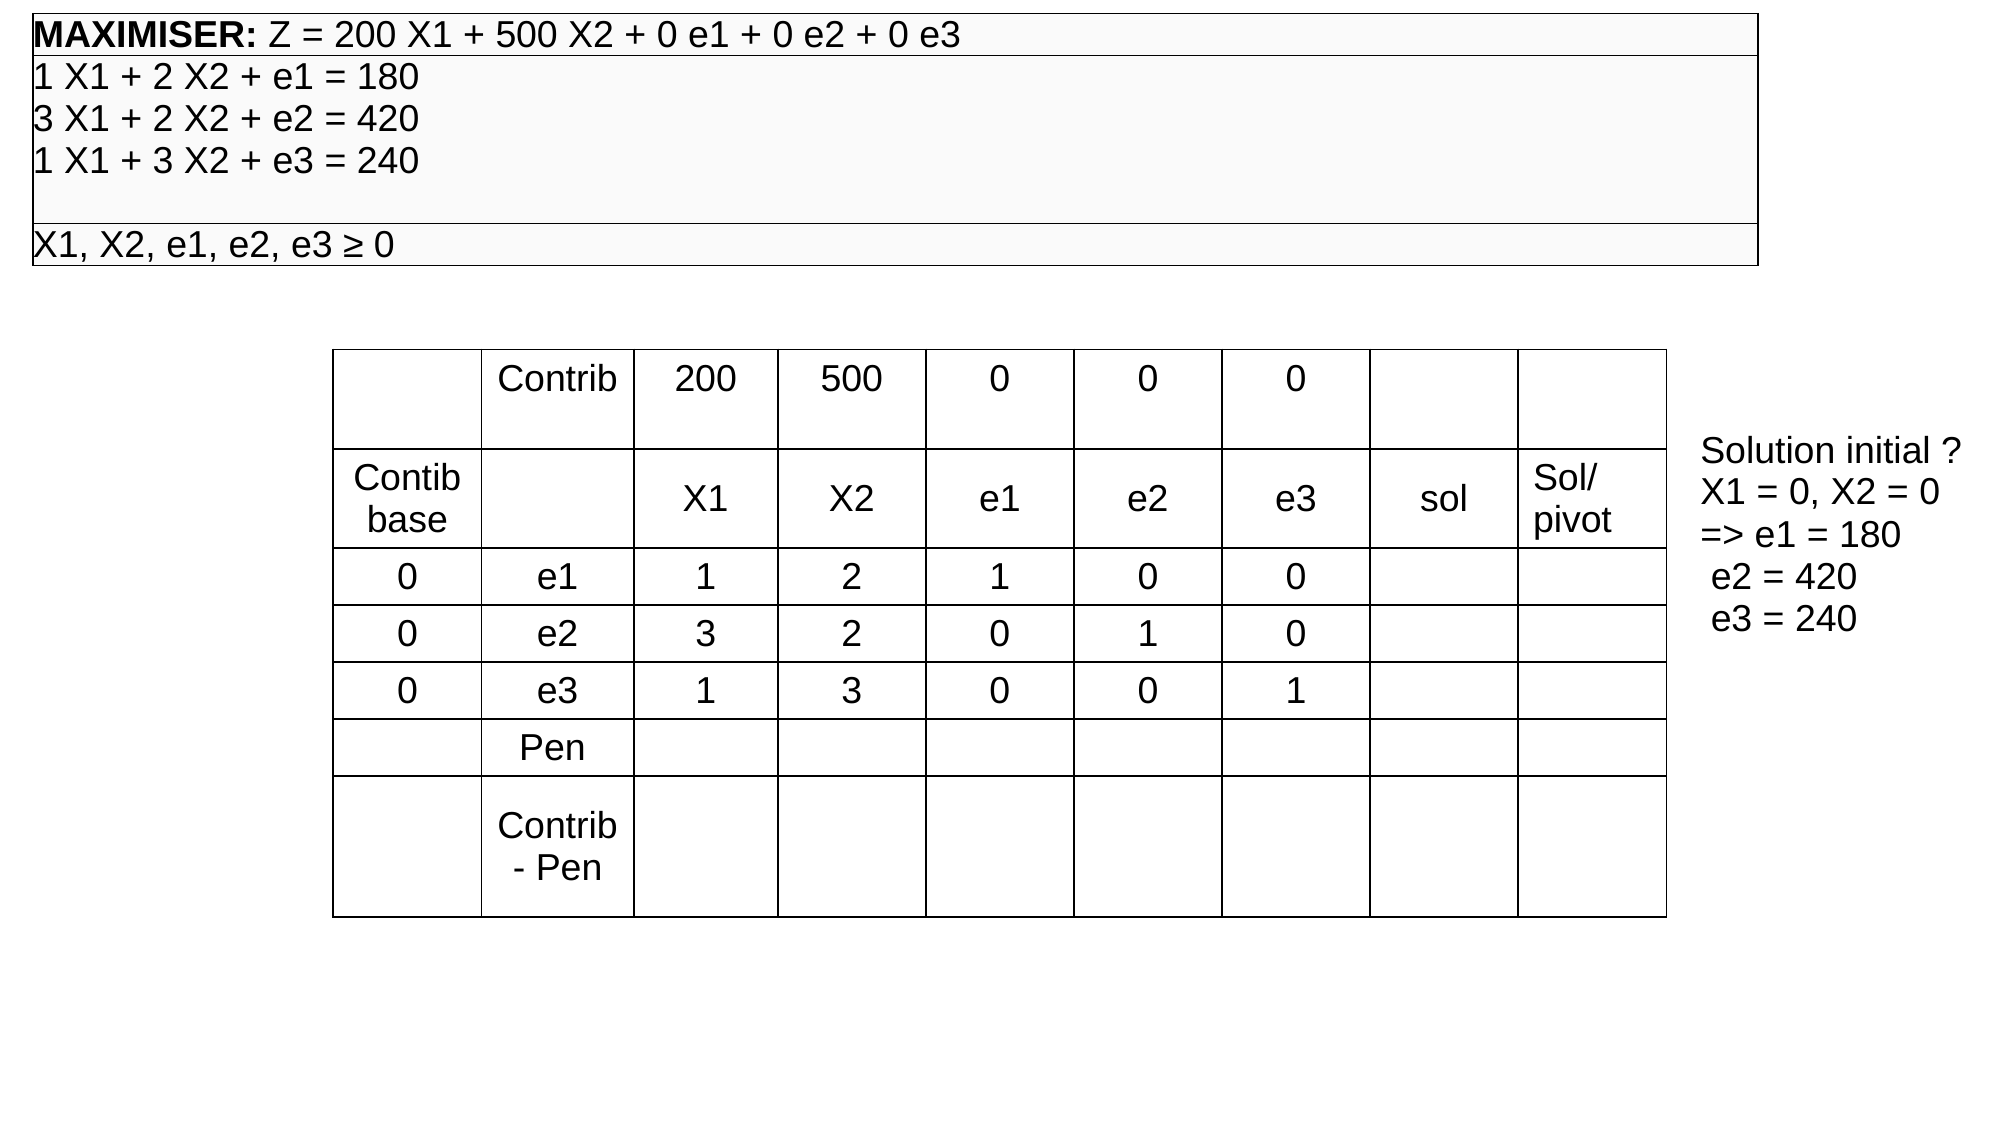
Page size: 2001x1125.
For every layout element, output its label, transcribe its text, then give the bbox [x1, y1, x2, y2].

table_cell 0 [1075, 663, 1221, 718]
table_cell 0 [334, 606, 481, 661]
table_cell [1519, 663, 1666, 718]
table_cell 0 [1223, 549, 1369, 604]
text_box Solution initial ? X1 = 0, X2 = 0 => e1 = 180 e2 = 420 e3 = 240 [1685, 421, 1988, 647]
table_cell [1371, 720, 1517, 775]
table_cell [1519, 720, 1666, 775]
table_cell [1371, 663, 1517, 718]
table_cell 3 [779, 663, 925, 718]
table_header 200 [635, 350, 777, 448]
table_cell X2 [779, 450, 925, 547]
table_cell [1519, 549, 1666, 604]
table_cell X1 [635, 450, 777, 547]
table_cell [1519, 606, 1666, 661]
table_header MAXIMISER: Z = 200 X1 + 500 X2 + 0 e1 + 0 e2 + 0 e3 [34, 14, 1757, 55]
table_header [334, 350, 481, 448]
table_header 0 [1075, 350, 1221, 448]
table_cell 0 [334, 549, 481, 604]
table_header [1519, 350, 1666, 448]
table_cell [779, 777, 925, 916]
table_cell 3 [635, 606, 777, 661]
table_cell Contrib - Pen [482, 777, 633, 916]
table_cell Sol/pivot [1519, 450, 1666, 547]
table_cell [334, 720, 481, 775]
table_cell X1, X2, e1, e2, e3 ≥ 0 [34, 224, 1757, 265]
table_cell [927, 720, 1073, 775]
table_cell 1 X1 + 2 X2 + e1 = 180 3 X1 + 2 X2 + e2 = 420 1 X1 + 3 X2 + e3 = 240 [34, 56, 1757, 223]
table_cell 2 [779, 606, 925, 661]
table_cell [1223, 777, 1369, 916]
table_cell Pen [482, 720, 633, 775]
table_cell e3 [482, 663, 633, 718]
table_cell [482, 450, 633, 547]
table_cell [635, 720, 777, 775]
table_header [1371, 350, 1517, 448]
table_cell e3 [1223, 450, 1369, 547]
table_cell 0 [334, 663, 481, 718]
table_cell [635, 777, 777, 916]
table_cell 2 [779, 549, 925, 604]
table_cell 1 [927, 549, 1073, 604]
table_cell [1371, 549, 1517, 604]
table_cell e2 [1075, 450, 1221, 547]
table_cell 1 [1075, 606, 1221, 661]
table_cell [779, 720, 925, 775]
table_cell sol [1371, 450, 1517, 547]
table_cell e1 [927, 450, 1073, 547]
table_cell 1 [1223, 663, 1369, 718]
table_cell 0 [1075, 549, 1221, 604]
table_header 0 [1223, 350, 1369, 448]
table_cell [1075, 720, 1221, 775]
table_cell e1 [482, 549, 633, 604]
table_cell [1371, 777, 1517, 916]
table_cell [927, 777, 1073, 916]
table_cell 1 [635, 663, 777, 718]
table_cell [1519, 777, 1666, 916]
table_header Contrib [482, 350, 633, 448]
table_cell [1371, 606, 1517, 661]
table_cell 0 [1223, 606, 1369, 661]
table_cell 1 [635, 549, 777, 604]
table_cell e2 [482, 606, 633, 661]
table_cell 0 [927, 606, 1073, 661]
table_cell [1223, 720, 1369, 775]
table_cell [334, 777, 481, 916]
table_cell Contib base [334, 450, 481, 547]
table_cell [1075, 777, 1221, 916]
table_header 0 [927, 350, 1073, 448]
table_header 500 [779, 350, 925, 448]
table_cell 0 [927, 663, 1073, 718]
